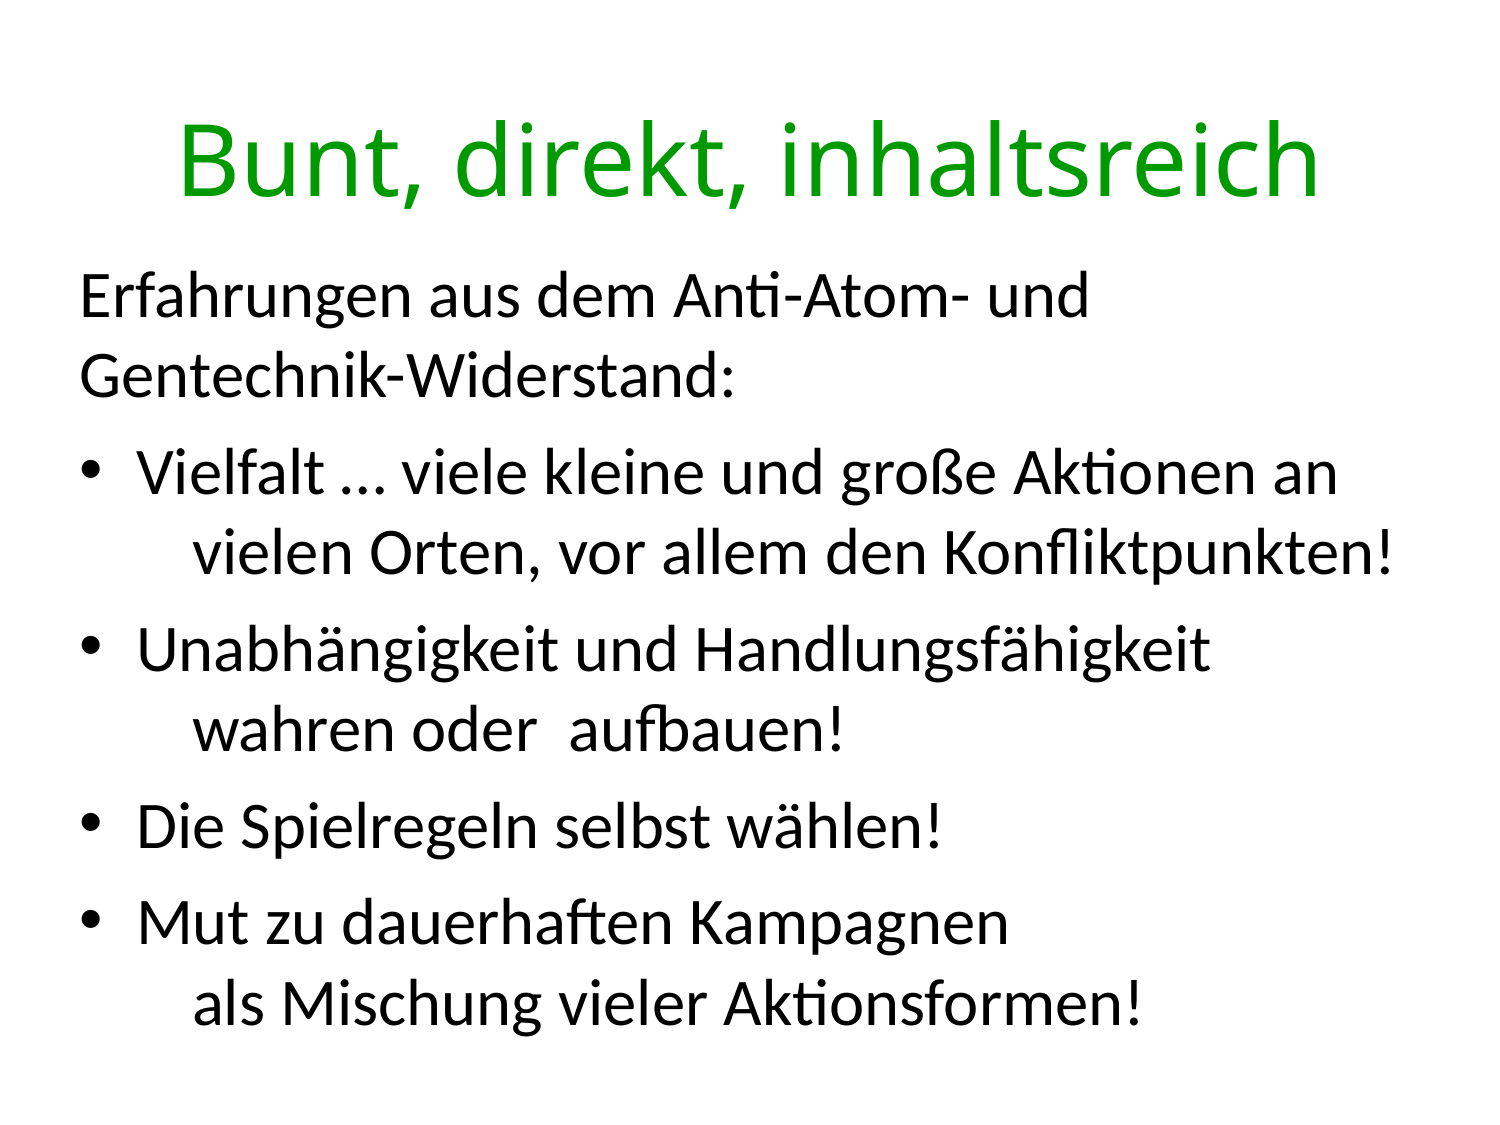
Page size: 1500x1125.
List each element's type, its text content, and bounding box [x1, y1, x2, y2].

title Bunt, direkt, inhaltsreich [0, 45, 1500, 268]
list Erfahrungen aus dem Anti-Atom- und Gentechnik-Widerstand: Vielfalt … viele kleine und große Aktionen an vielen Orten, vor allem den Konfliktpunkten! Unabhängigkeit und Handlungsfähigkeit wahren oder aufbauen! Die Spielregeln selbst wählen! Mut zu dauerhaften Kampagnen als Mischung vieler Aktionsformen! [64, 243, 1441, 1078]
